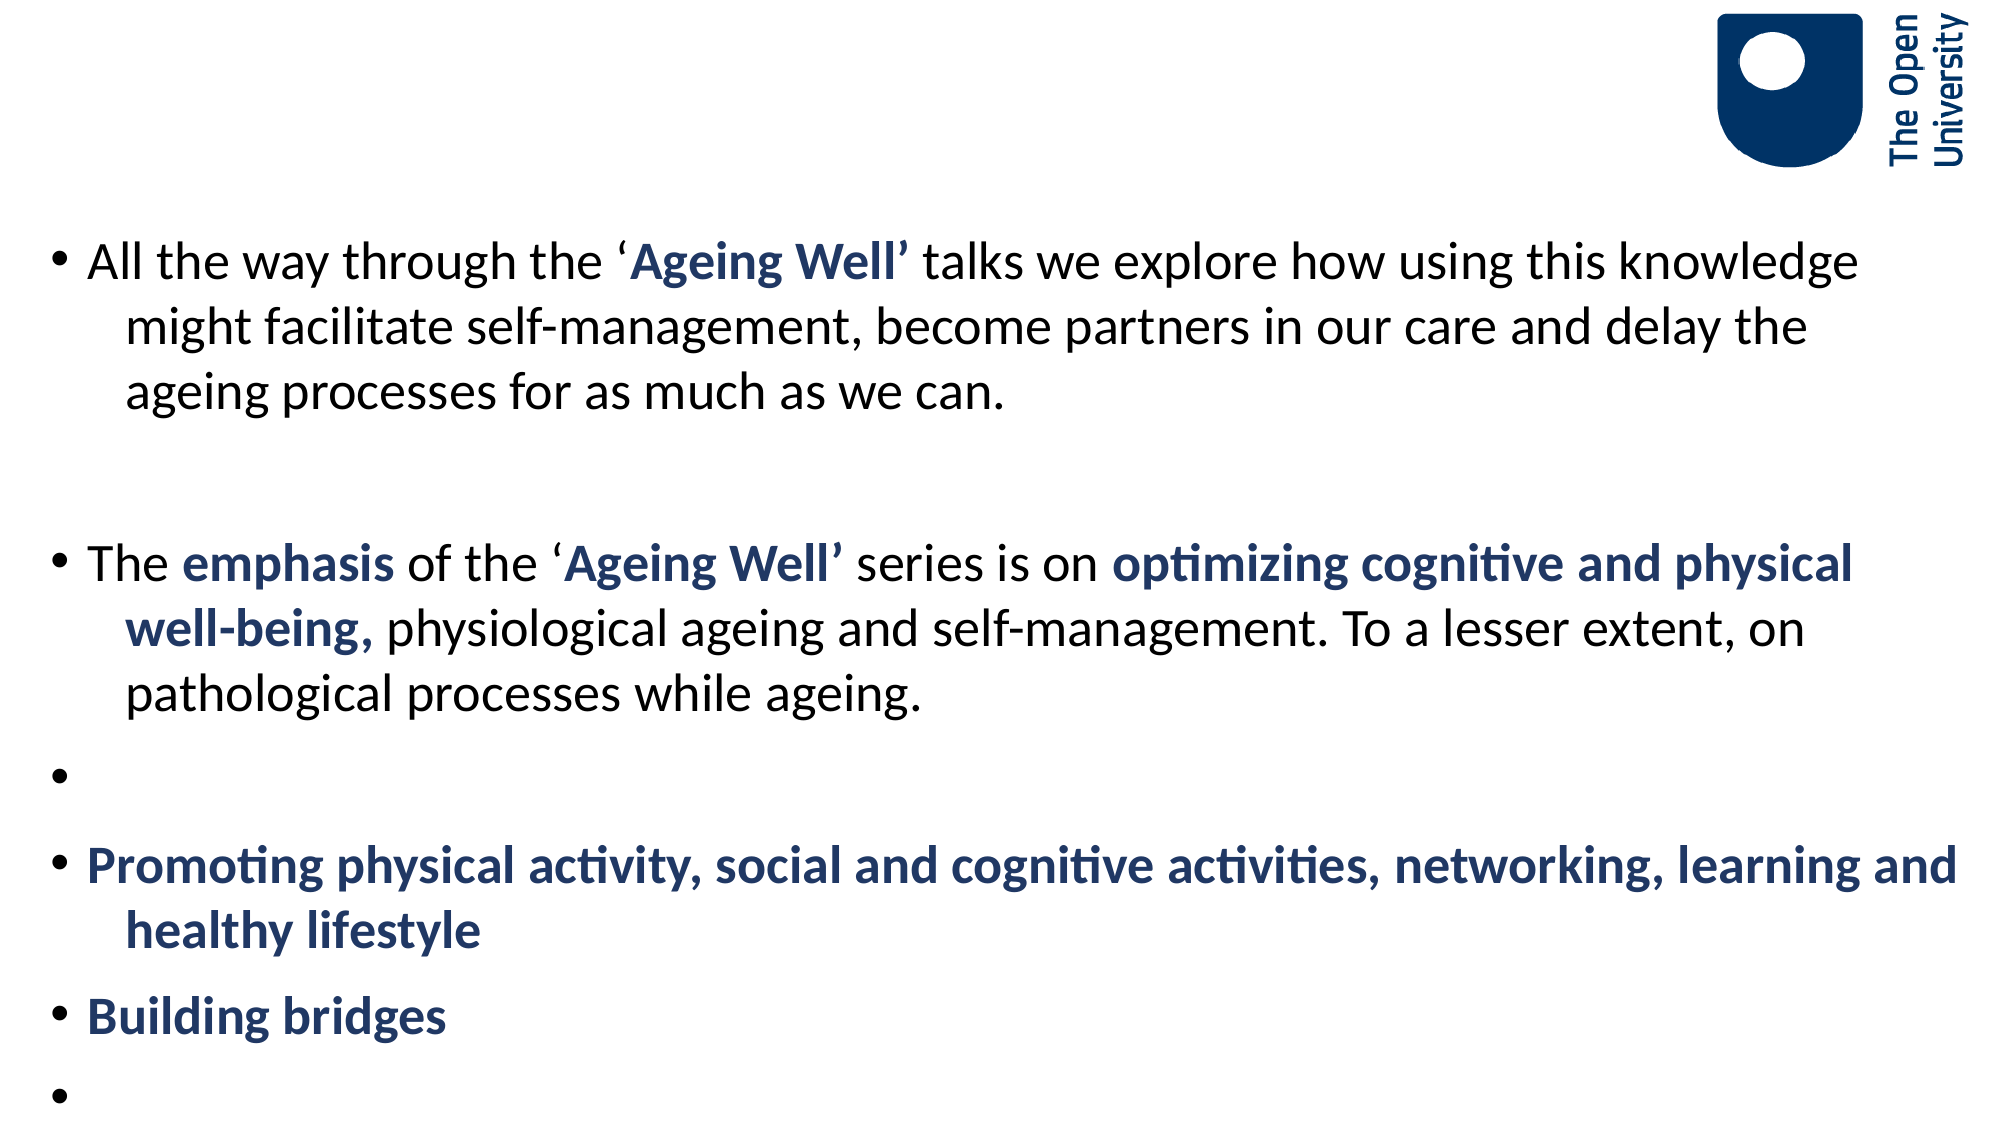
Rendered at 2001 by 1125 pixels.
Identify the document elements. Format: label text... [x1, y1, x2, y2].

picture [1716, 10, 1971, 170]
list All the way through the ‘Ageing Well’ talks we explore how using this knowledge might facilitate self-management, become partners in our care and delay the ageing processes for as much as we can. The emphasis of the ‘Ageing Well’ series is on optimizing cognitive and physical well-being, physiological ageing and self-management. To a lesser extent, on pathological processes while ageing. Promoting physical activity, social and cognitive activities, networking, learning and healthy lifestyle Building bridges [35, 131, 1981, 1100]
